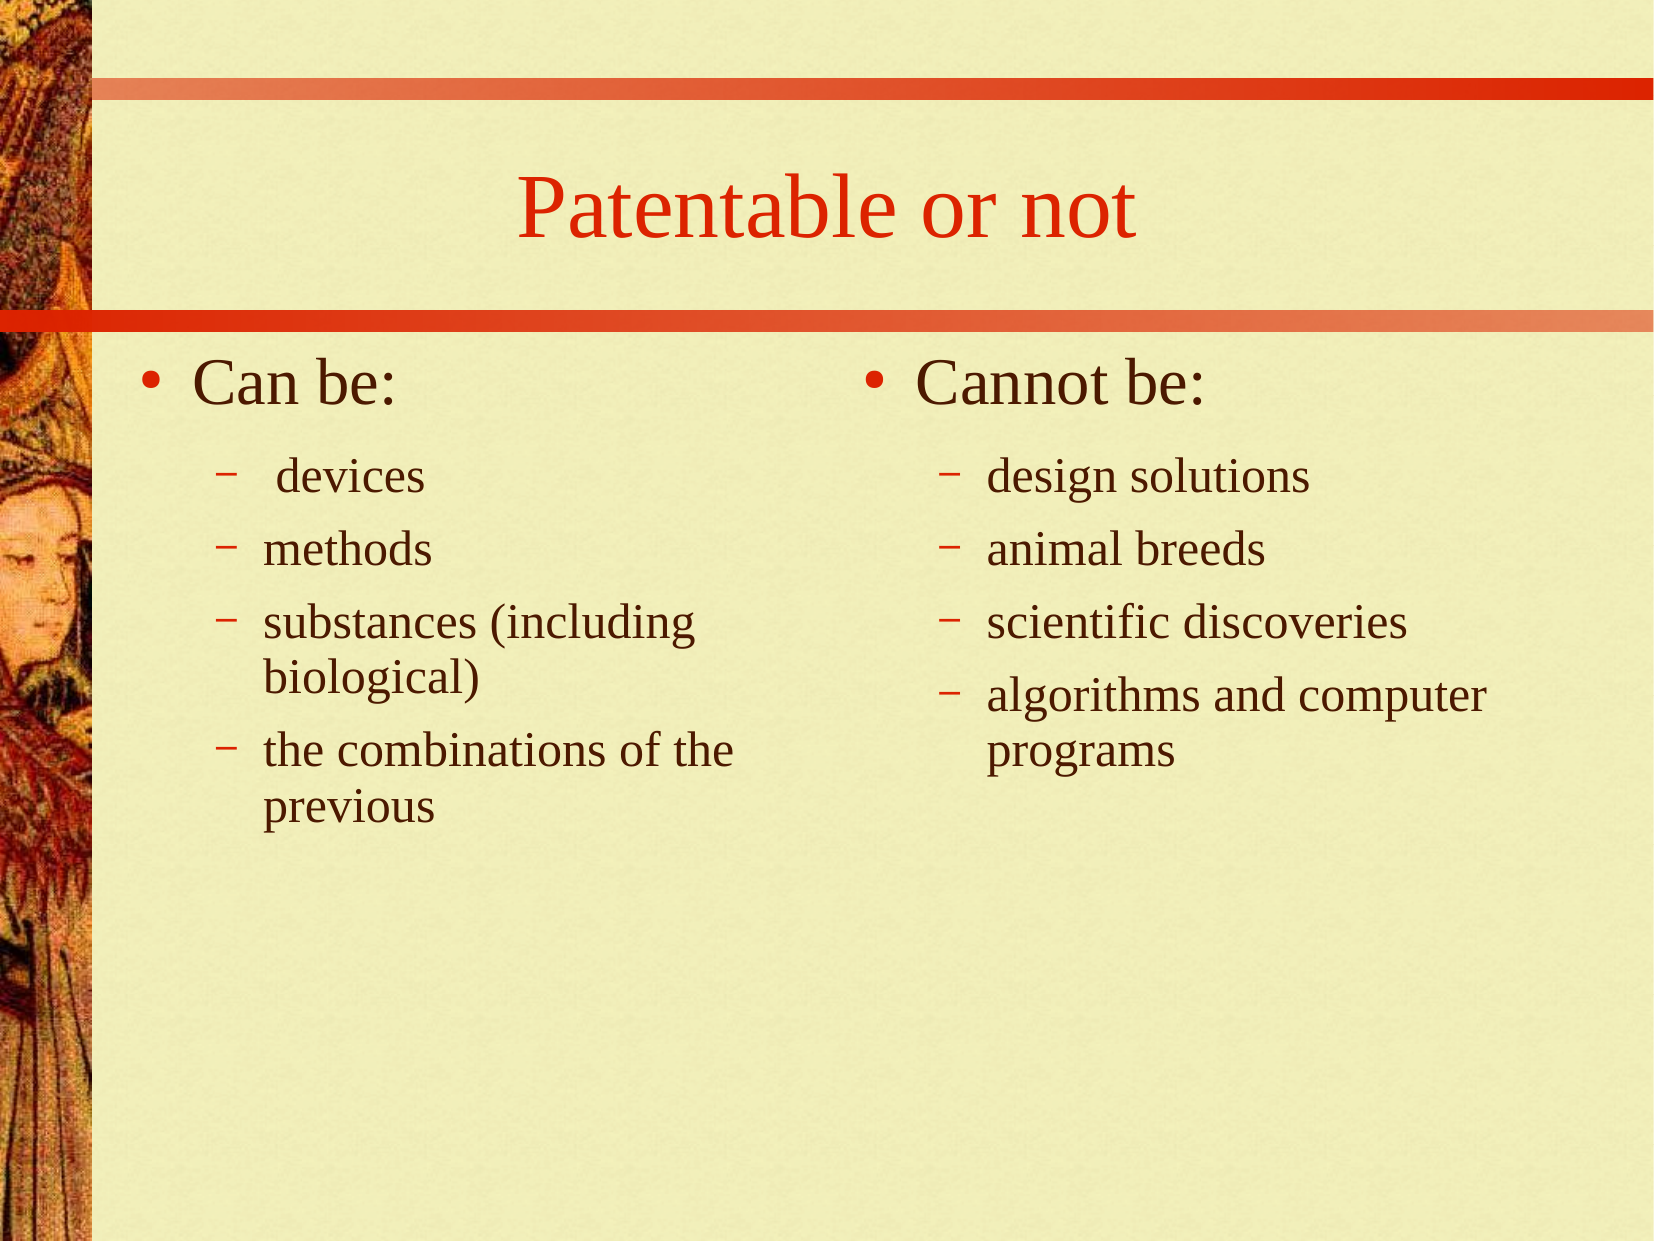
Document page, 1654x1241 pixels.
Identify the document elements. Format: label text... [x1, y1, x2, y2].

list Can be: devices methods substances (including biological) the combinations of the previous [121, 344, 811, 1127]
picture [0, 0, 1654, 310]
list Cannot be: design solutions animal breeds scientific discoveries algorithms and computer programs [844, 344, 1534, 1127]
picture [0, 332, 1654, 1241]
title Patentable or not [121, 102, 1534, 311]
